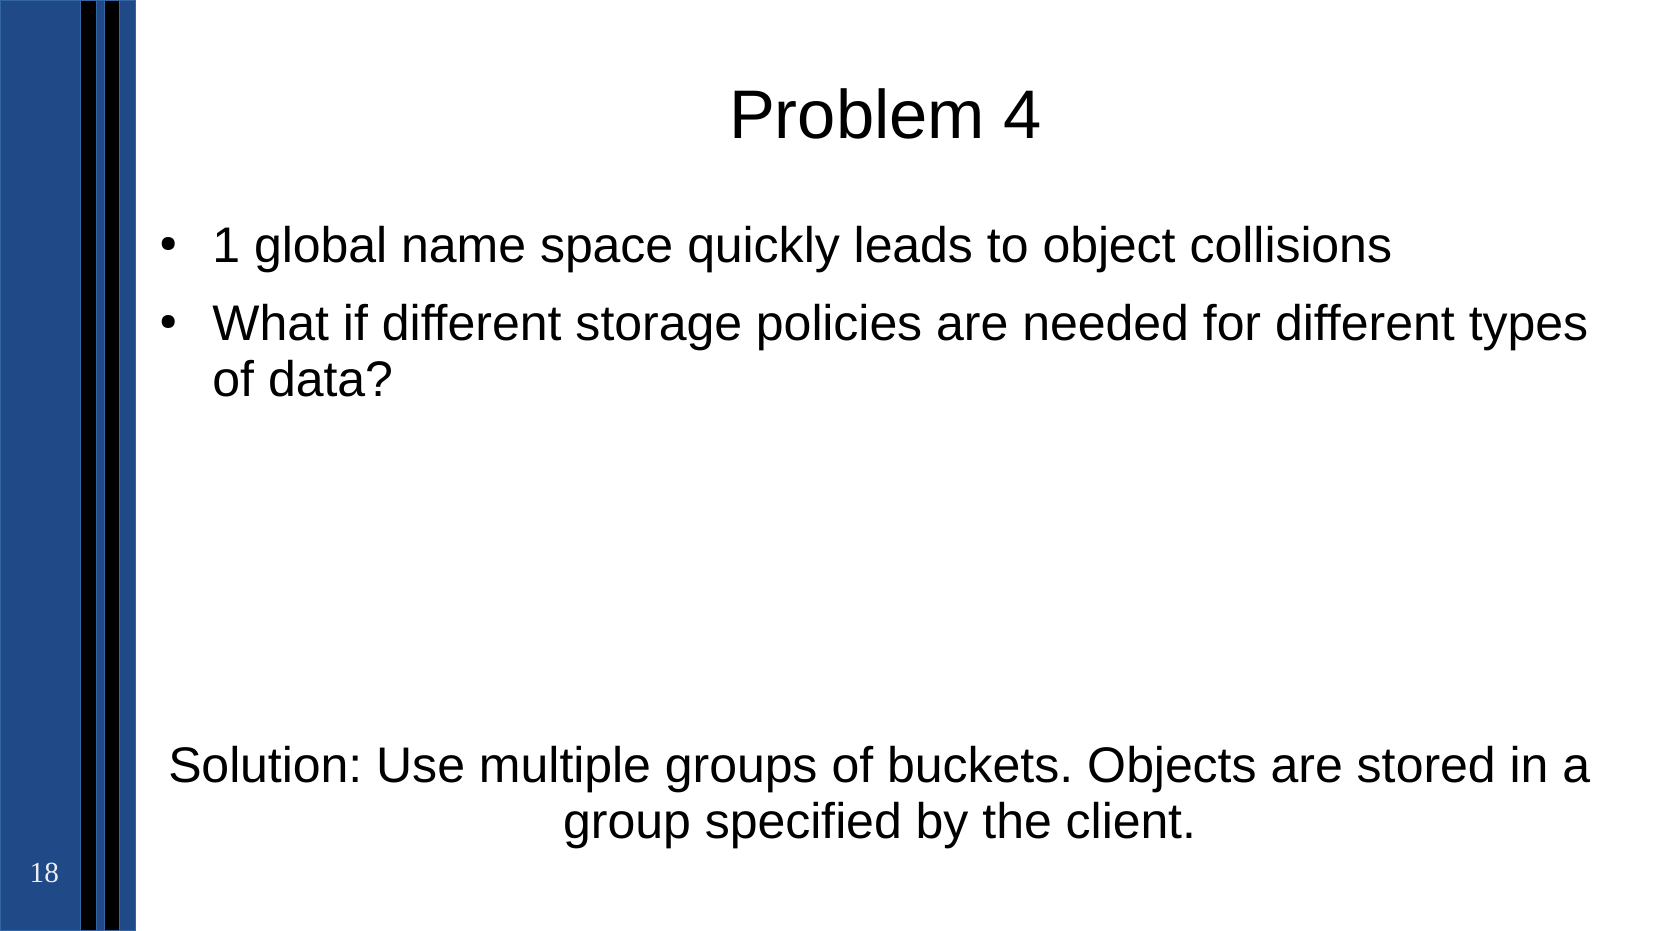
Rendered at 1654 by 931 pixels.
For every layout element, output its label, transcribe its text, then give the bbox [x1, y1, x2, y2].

list 1 global name space quickly leads to object collisions What if different storage policies are needed for different types of data? [141, 217, 1630, 616]
list Solution: Use multiple groups of buckets. Objects are stored in a group specified by the client. [135, 664, 1624, 922]
title Problem 4 [141, 37, 1630, 193]
